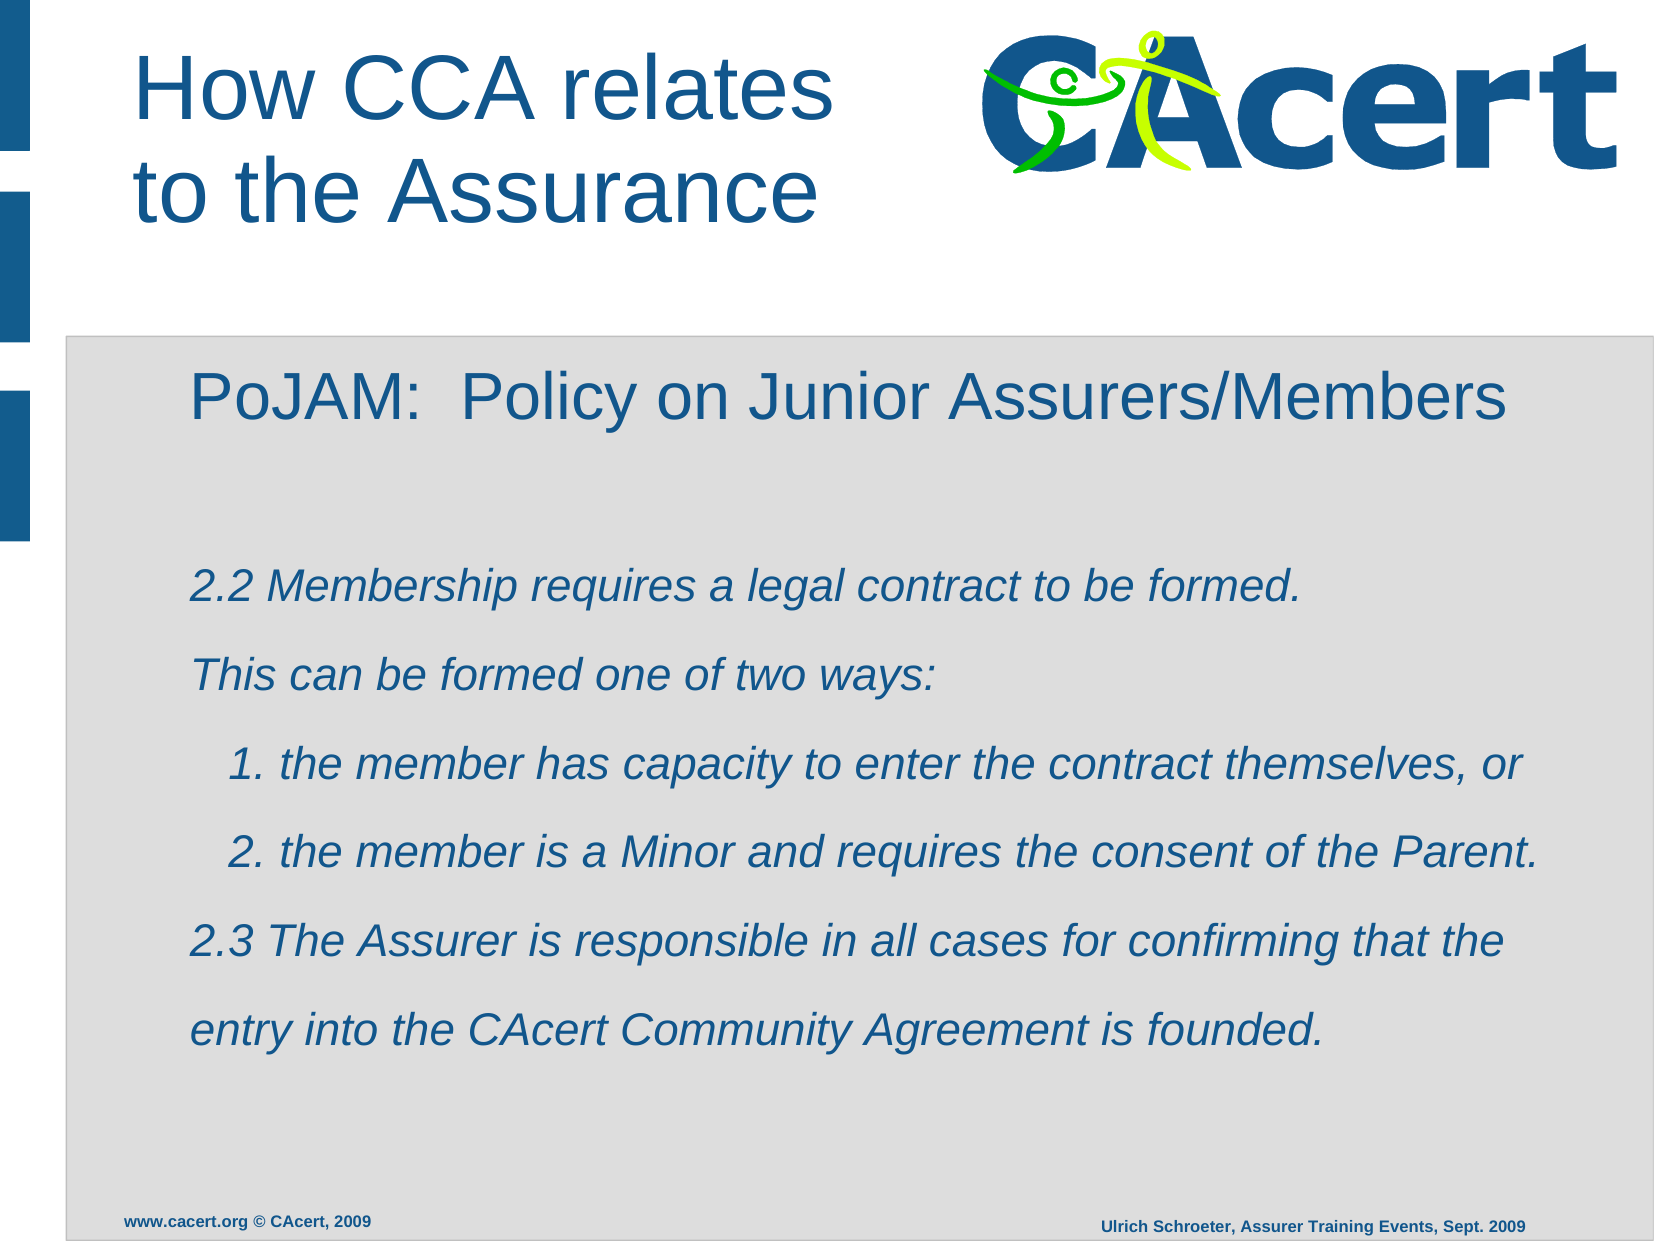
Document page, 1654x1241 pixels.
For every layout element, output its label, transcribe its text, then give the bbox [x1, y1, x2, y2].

text_box How CCA relates to the Assurance [118, 29, 846, 256]
text_box PoJAM: Policy on Junior Assurers/Members 2.2 Membership requires a legal contract to be formed. This can be formed one of two ways: 1. the member has capacity to enter the contract themselves, or 2. the member is a Minor and requires the consent of the Parent. 2.3 The Assurer is responsible in all cases for confirming that the entry into the CAcert Community Agreement is founded. [175, 337, 1654, 1152]
